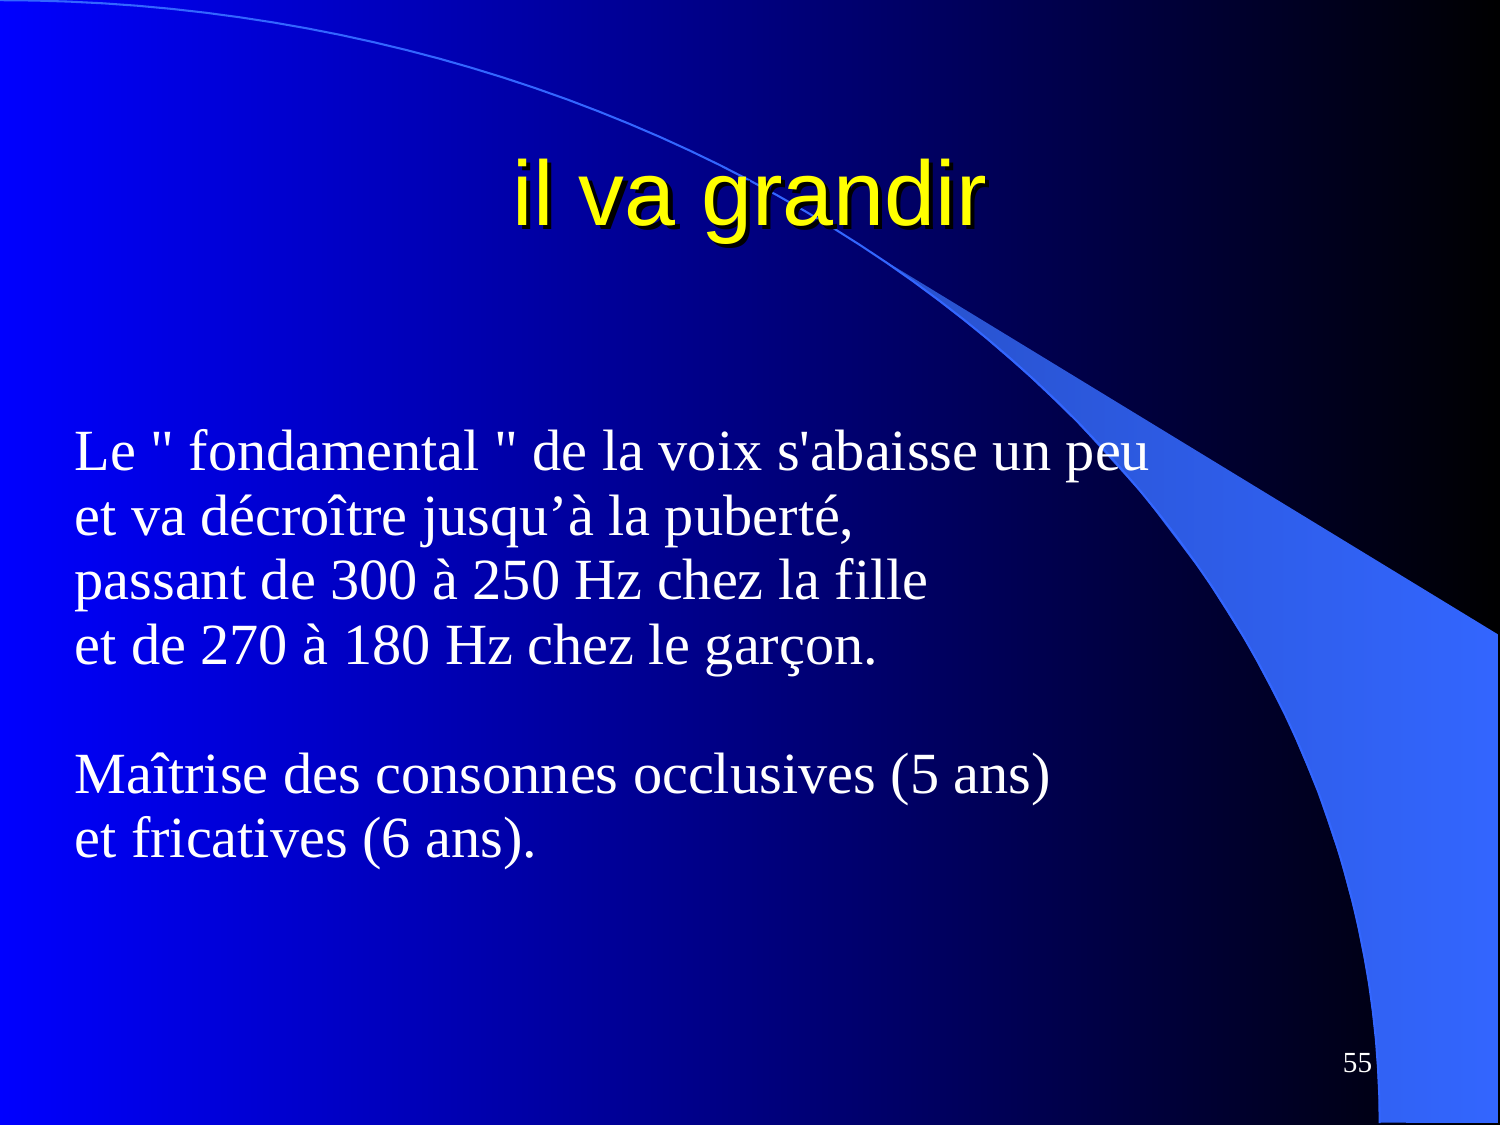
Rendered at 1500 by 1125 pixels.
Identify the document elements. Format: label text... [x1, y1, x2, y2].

text_box Le " fondamental " de la voix s'abaisse un peu et va décroître jusqu’à la puberté, passant de 300 à 250 Hz chez la fille et de 270 à 180 Hz chez le garçon. Maîtrise des consonnes occlusives (5 ans) et fricatives (6 ans). [59, 410, 1181, 879]
title il va grandir [112, 99, 1388, 288]
